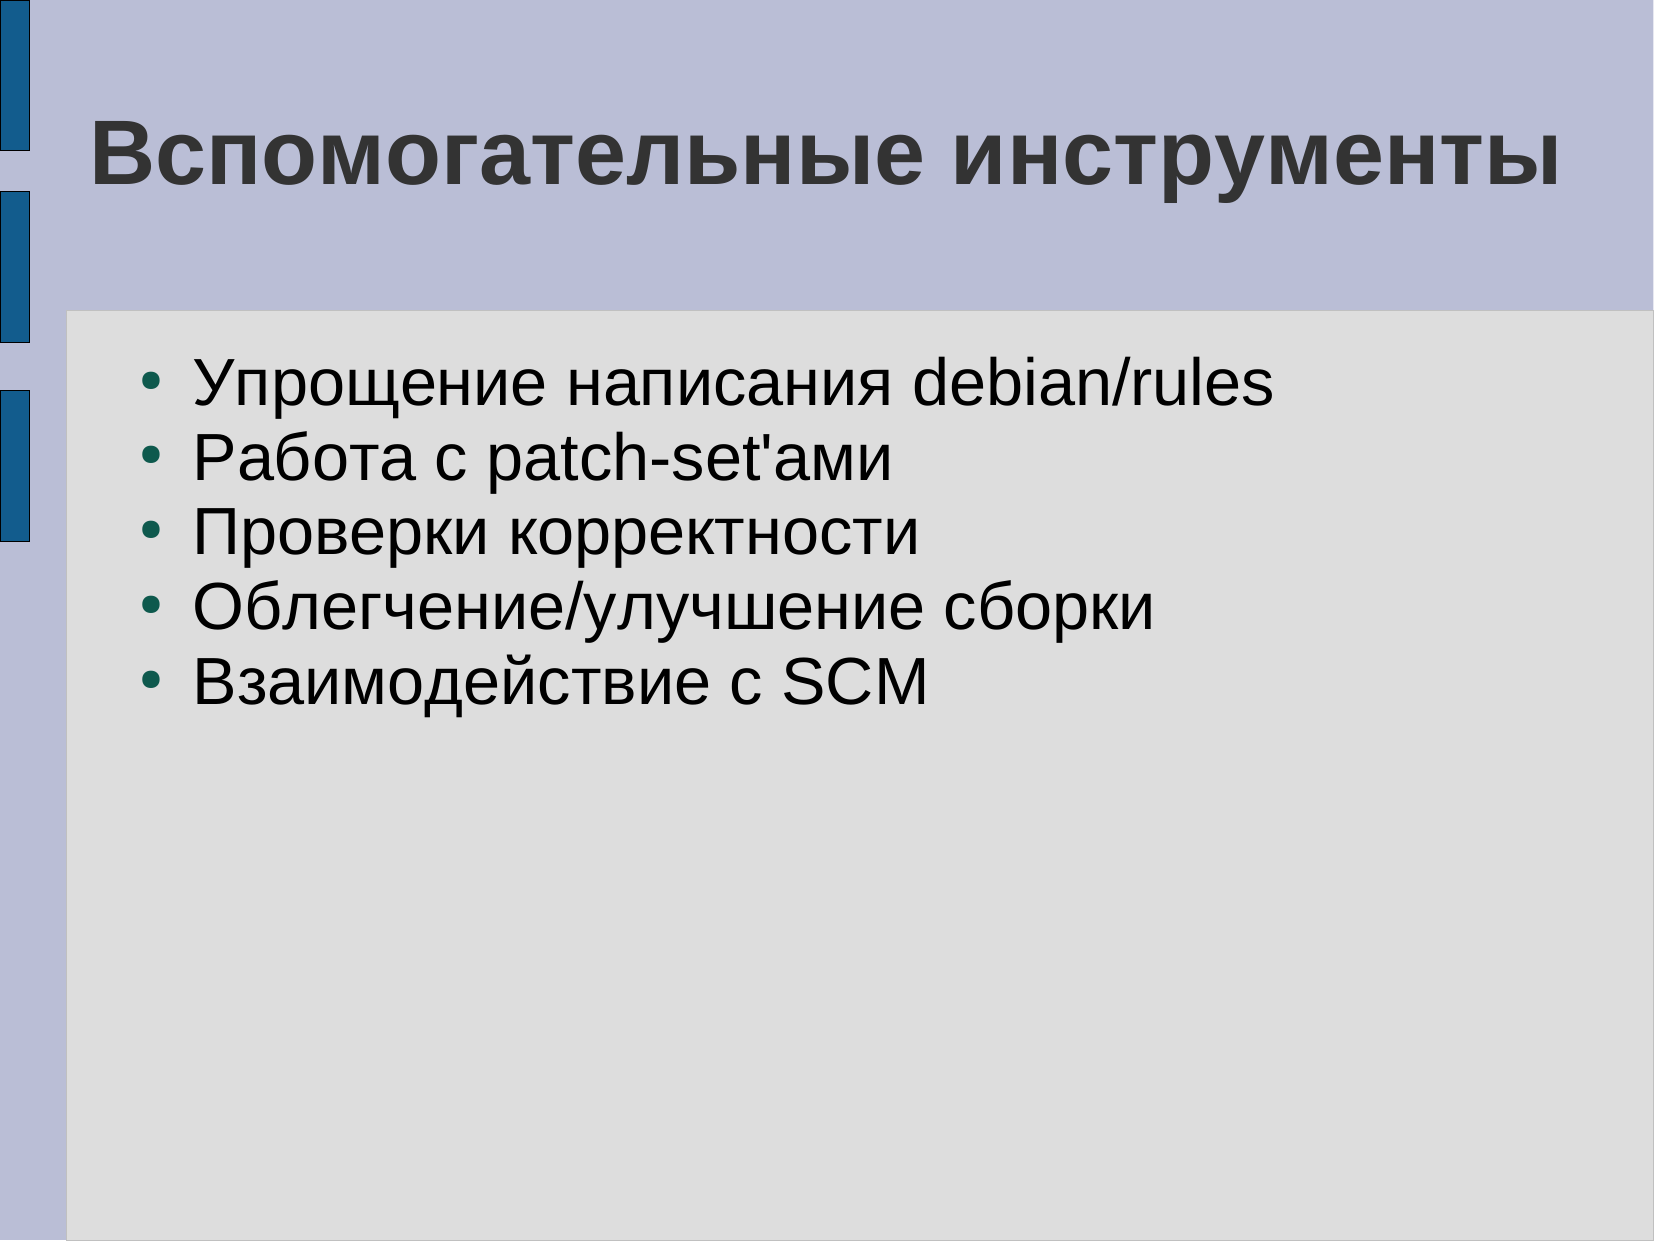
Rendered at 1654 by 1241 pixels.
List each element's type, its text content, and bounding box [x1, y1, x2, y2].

title Вспомогательные инструменты [82, 56, 1571, 250]
list Упрощение написания debian/rules Работа с patch-set'ами Проверки корректности Облегчение/улучшение сборки Взаимодействие с SCM [121, 344, 1534, 1164]
